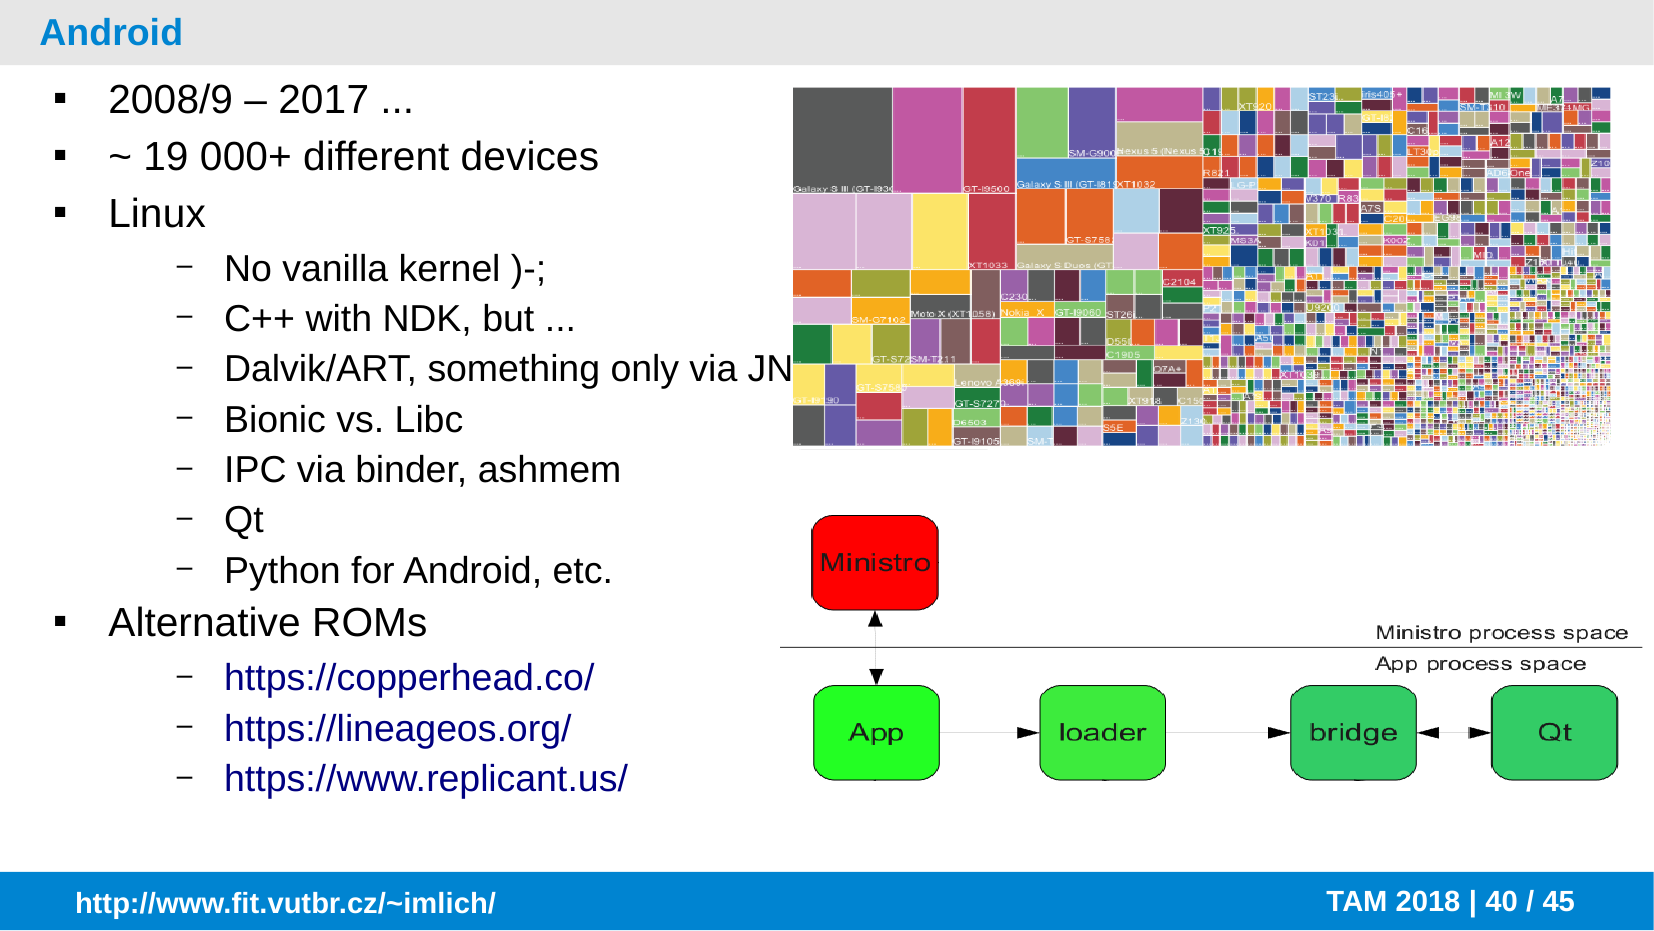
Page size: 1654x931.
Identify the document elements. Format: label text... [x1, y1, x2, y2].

title Android [39, 4, 1615, 61]
list 2008/9 – 2017 ... ~ 19 000+ different devices Linux No vanilla kernel )-; C++ with NDK, but ... Dalvik/ART, something only via JNI Bionic vs. Libc IPC via binder, ashmem Qt Python for Android, etc. Alternative ROMs https://copperhead.co/ https://lineageos.org/ https://www.replicant.us/ [37, 76, 807, 863]
picture [791, 84, 1613, 450]
picture [780, 506, 1654, 788]
